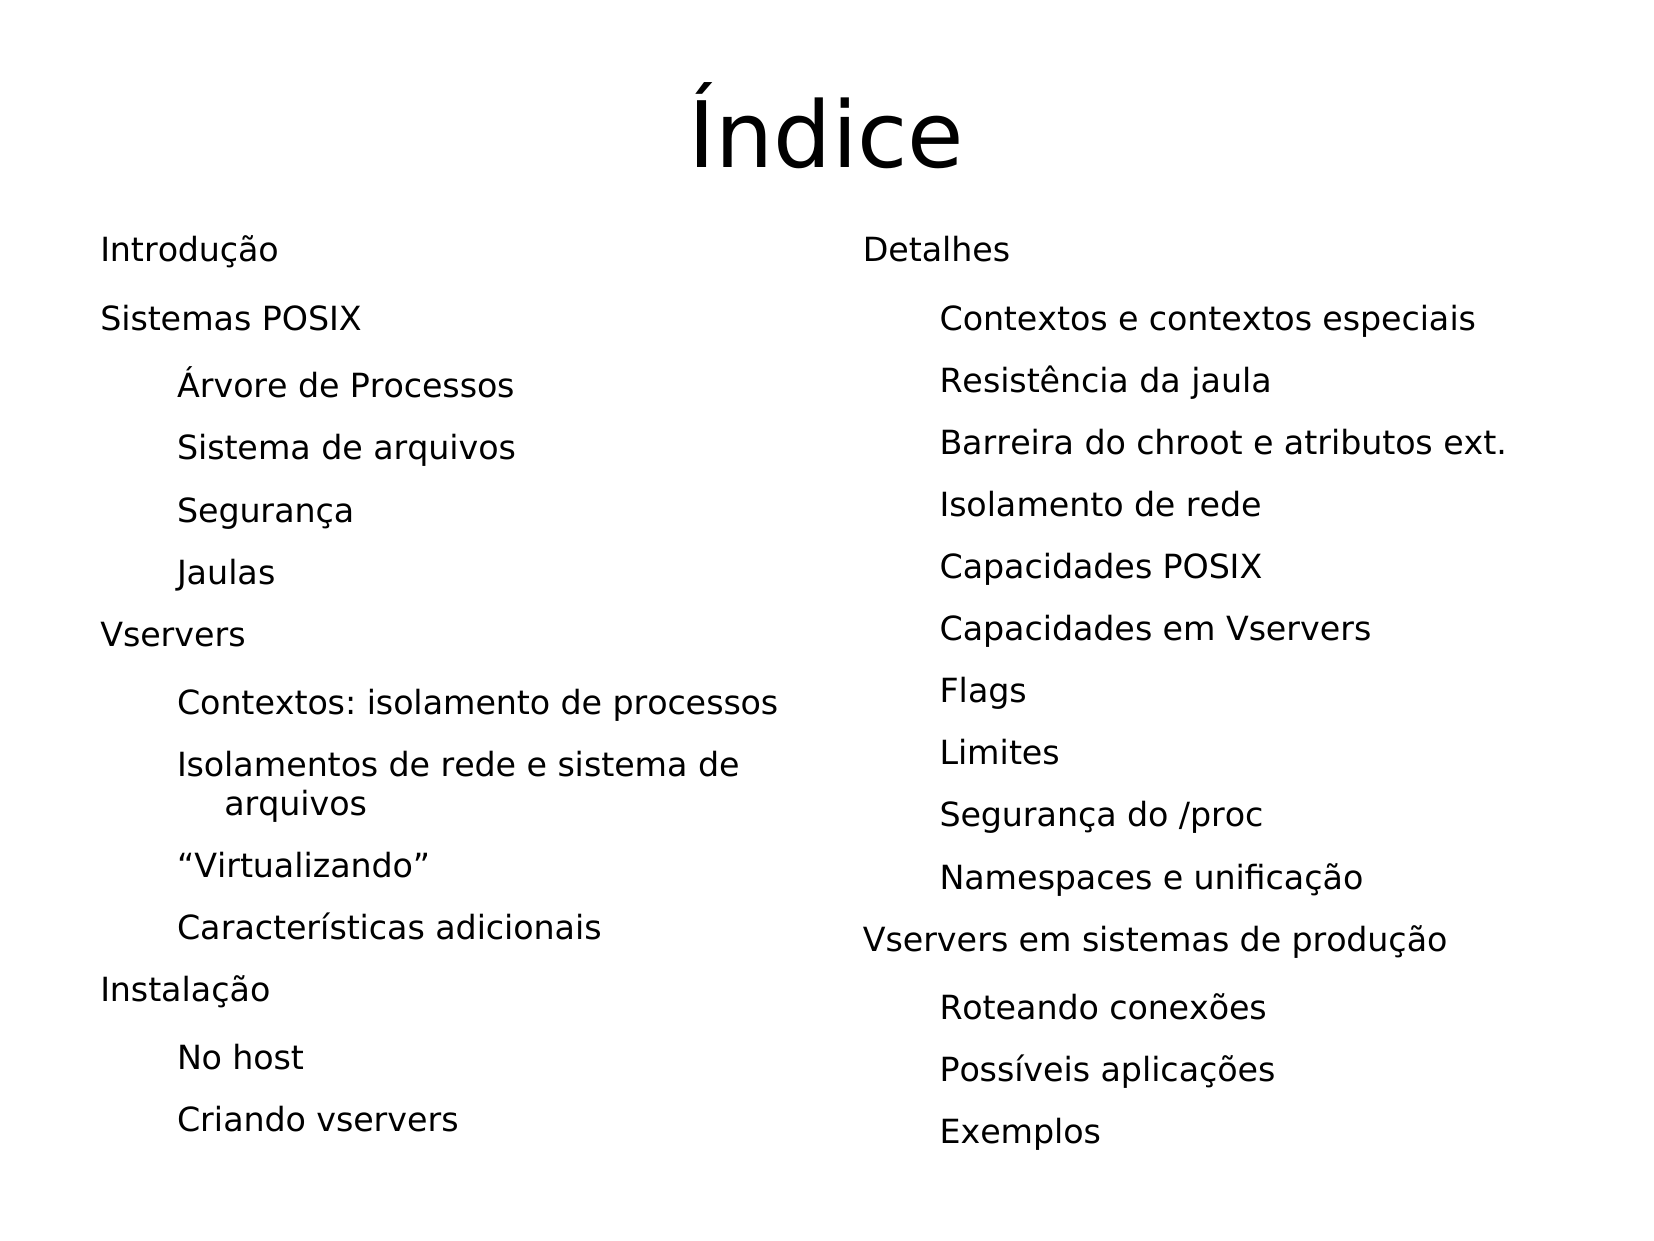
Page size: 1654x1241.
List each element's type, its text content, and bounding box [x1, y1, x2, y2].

title Índice [82, 31, 1571, 239]
list Detalhes Contextos e contextos especiais Resistência da jaula Barreira do chroot e atributos ext. Isolamento de rede Capacidades POSIX Capacidades em Vservers Flags Limites Segurança do /proc Namespaces e unificação Vservers em sistemas de produção Roteando conexões Possíveis aplicações Exemplos [845, 231, 1572, 1152]
list Introdução Sistemas POSIX Árvore de Processos Sistema de arquivos Segurança Jaulas Vservers Contextos: isolamento de processos Isolamentos de rede e sistema de arquivos “Virtualizando” Características adicionais Instalação No host Criando vservers [82, 231, 809, 1178]
